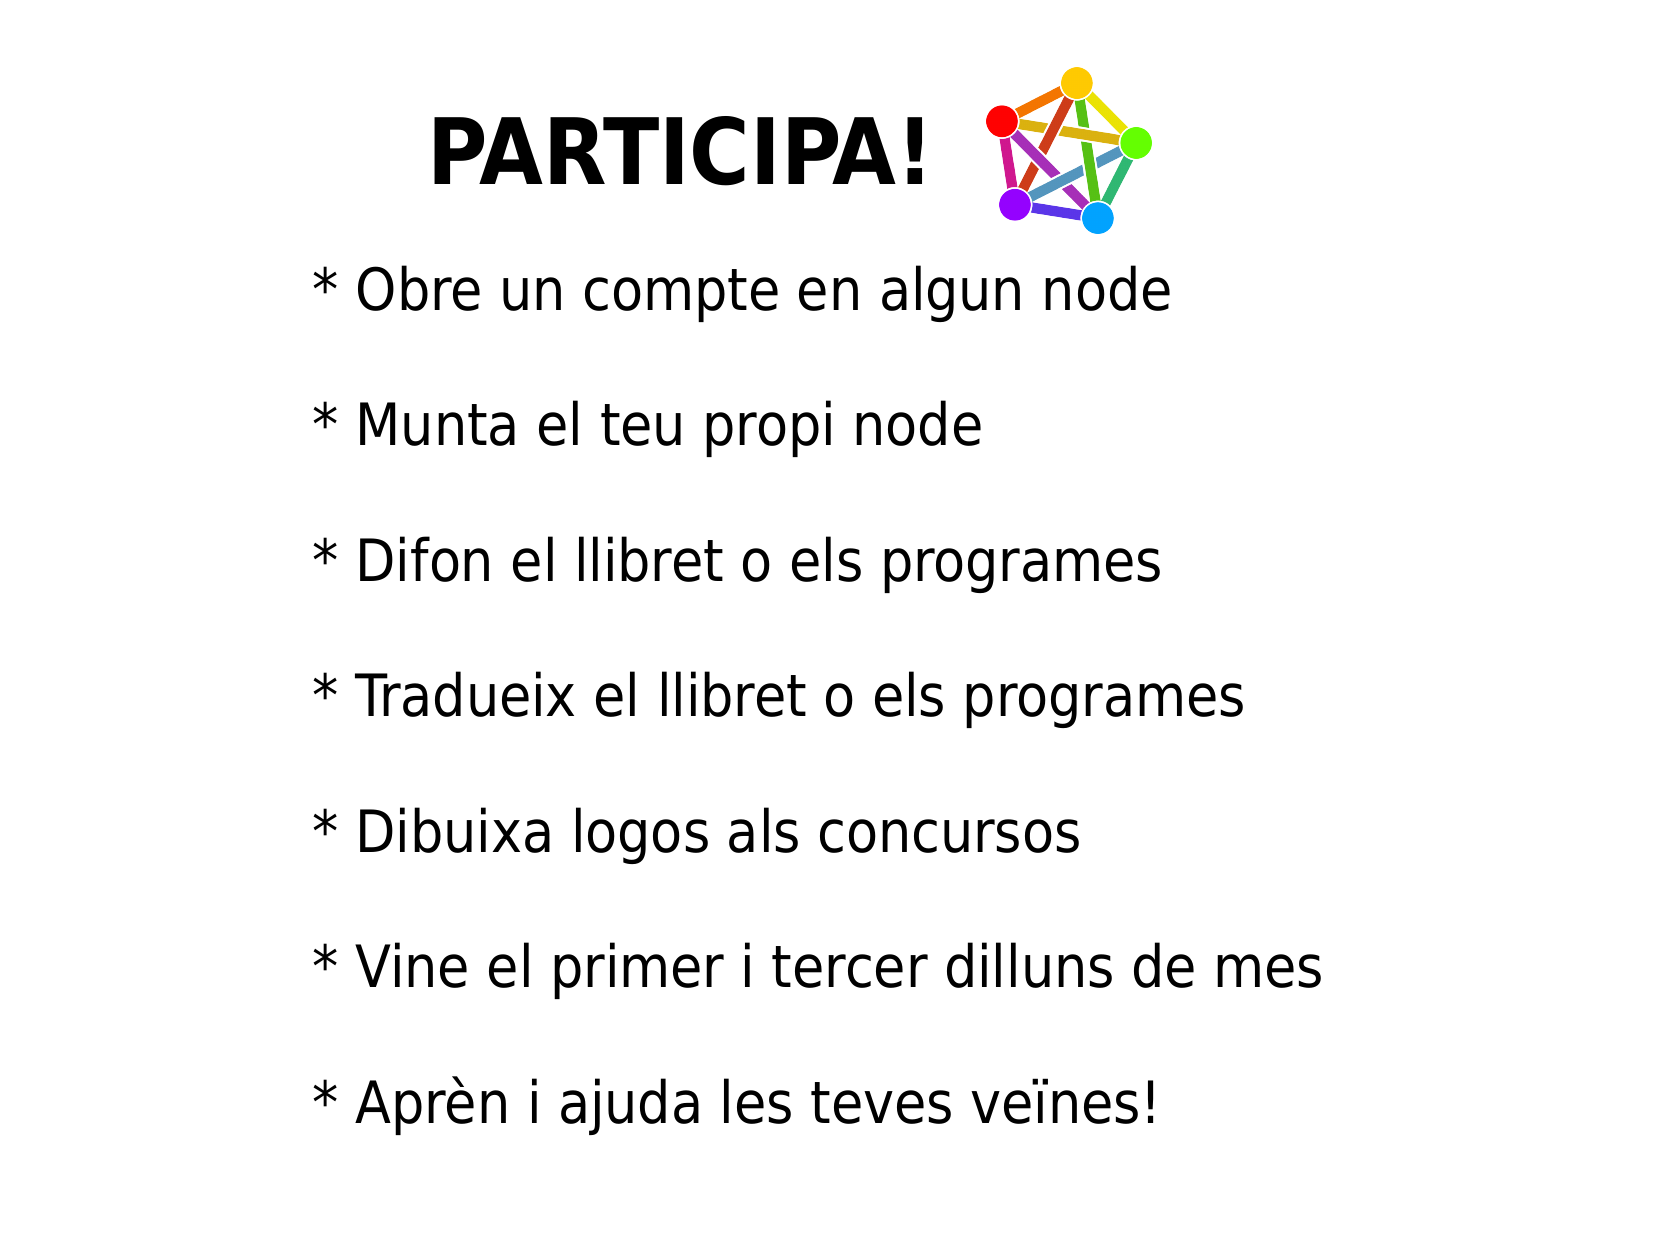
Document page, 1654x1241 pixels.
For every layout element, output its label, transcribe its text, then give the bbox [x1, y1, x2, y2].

title PARTICIPA! [82, 49, 1571, 257]
title * Obre un compte en algun node * Munta el teu propi node * Difon el llibret o els programes * Tradueix el llibret o els programes * Dibuixa logos als concursos * Vine el primer i tercer dilluns de mes * Aprèn i ajuda les teves veïnes! [312, 256, 1483, 1137]
picture [986, 67, 1152, 234]
